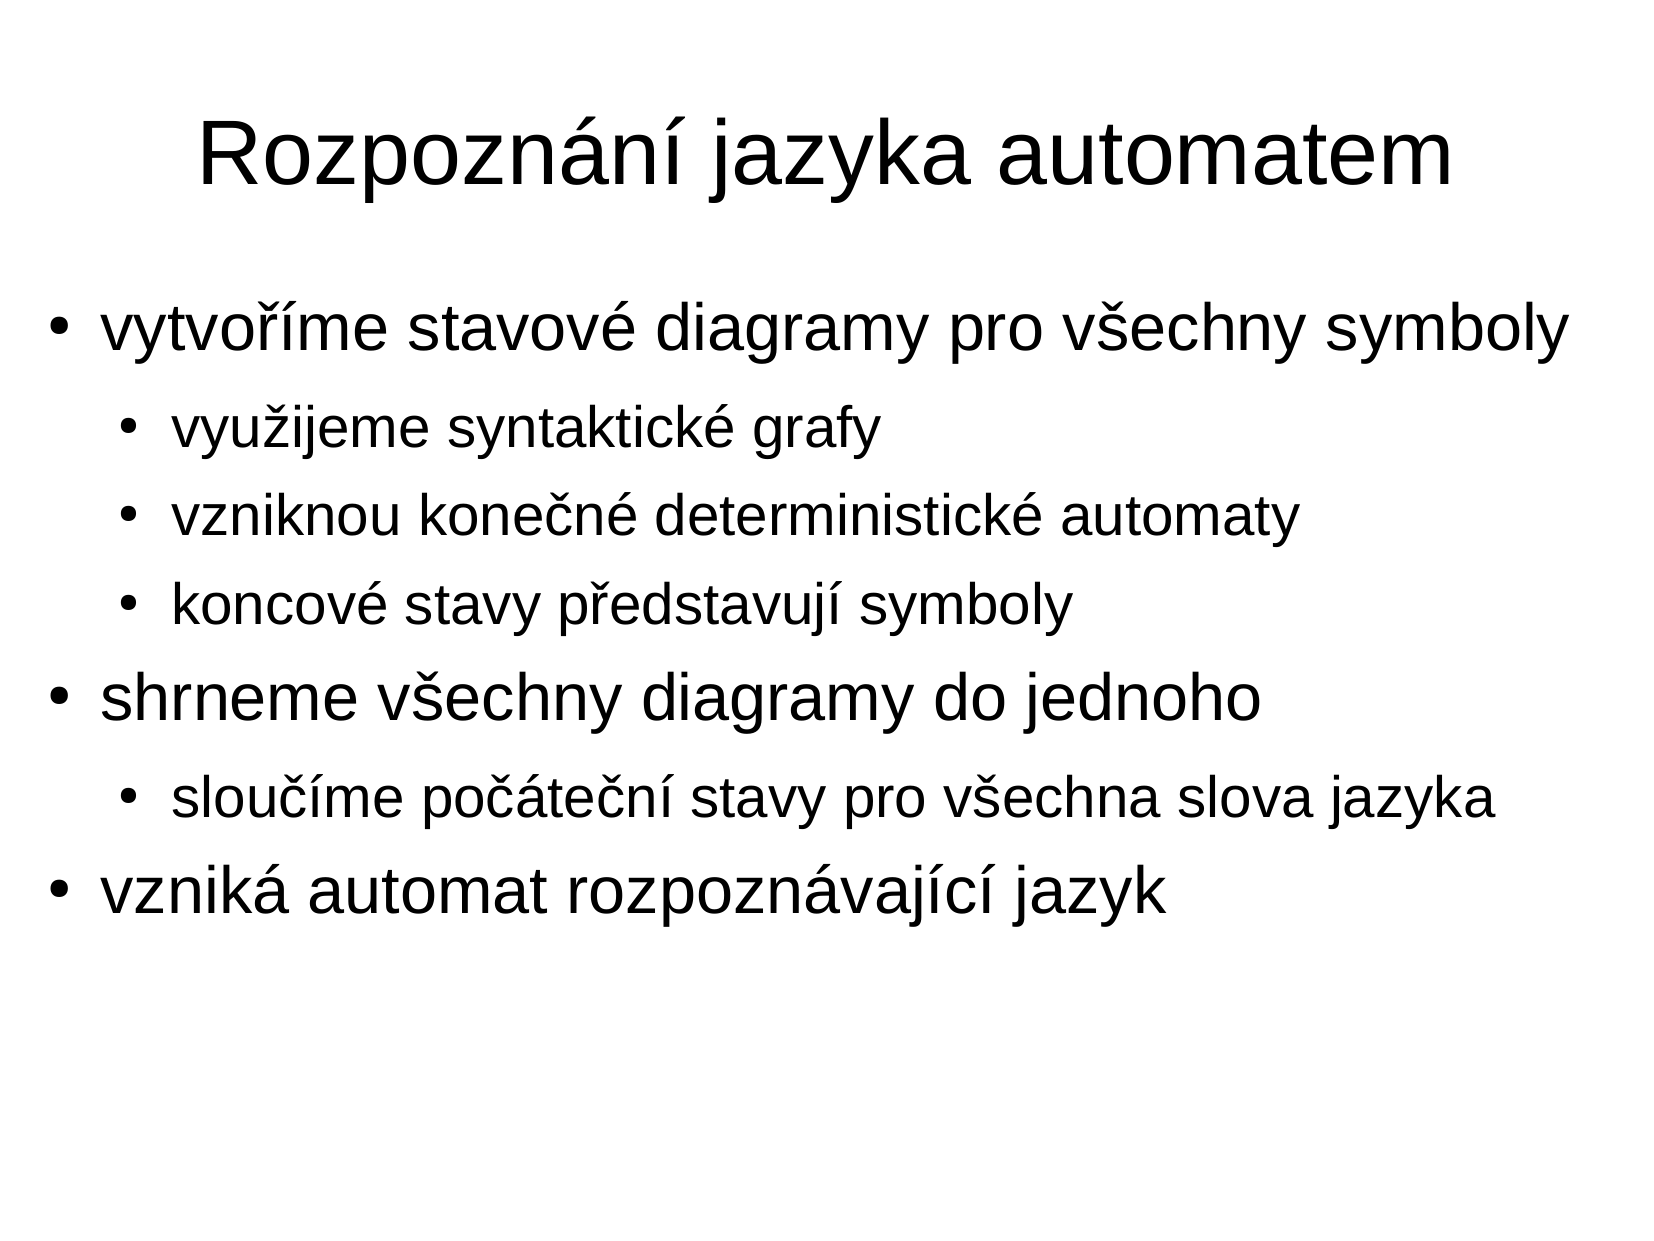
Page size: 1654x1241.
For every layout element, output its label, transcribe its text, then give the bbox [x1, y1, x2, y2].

list vytvoříme stavové diagramy pro všechny symboly využijeme syntaktické grafy vzniknou konečné deterministické automaty koncové stavy představují symboly shrneme všechny diagramy do jednoho sloučíme počáteční stavy pro všechna slova jazyka vzniká automat rozpoznávající jazyk [29, 290, 1625, 1094]
title Rozpoznání jazyka automatem [82, 56, 1571, 250]
